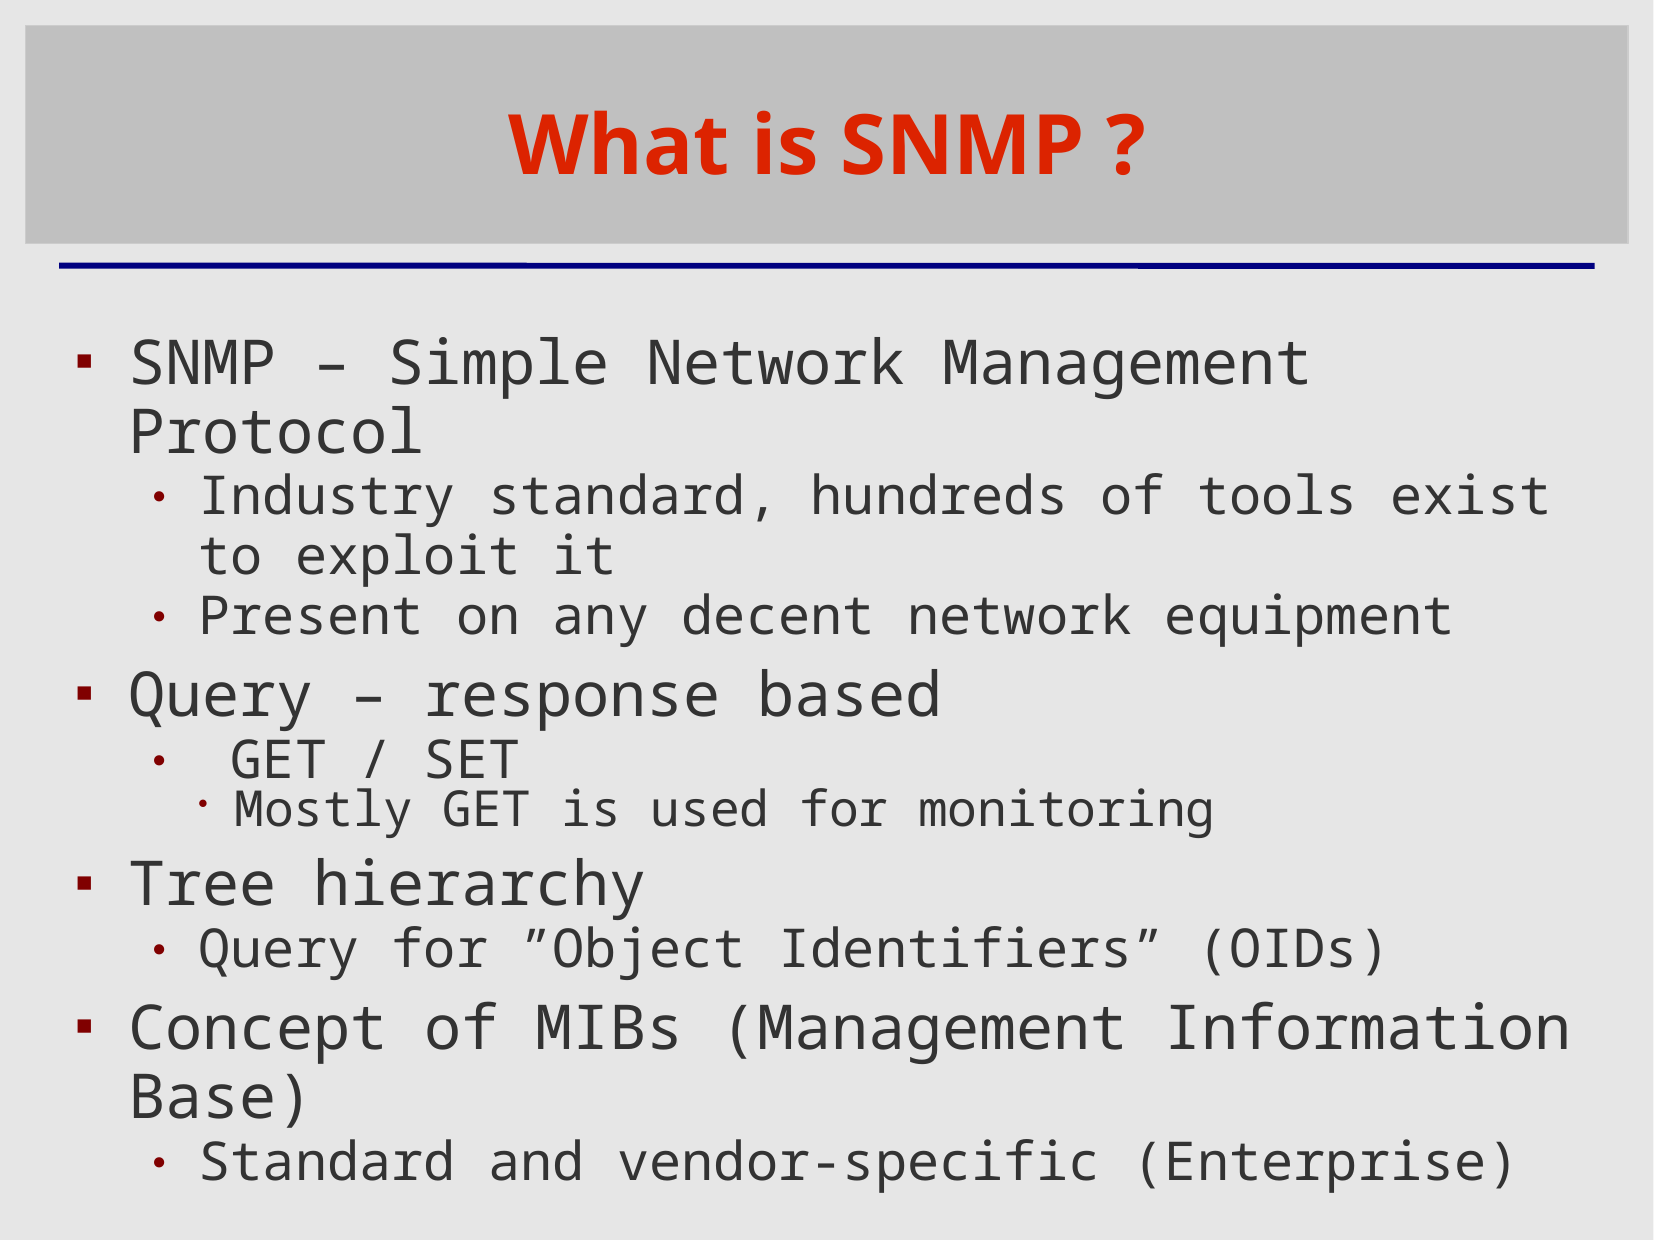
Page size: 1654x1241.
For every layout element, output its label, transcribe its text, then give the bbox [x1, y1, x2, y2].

list SNMP – Simple Network Management Protocol Industry standard, hundreds of tools exist to exploit it Present on any decent network equipment Query – response based GET / SET Mostly GET is used for monitoring Tree hierarchy Query for ”Object Identifiers” (OIDs) Concept of MIBs (Management Information Base) Standard and vendor-specific (Enterprise) [59, 324, 1595, 1202]
title What is SNMP ? [121, 46, 1534, 254]
